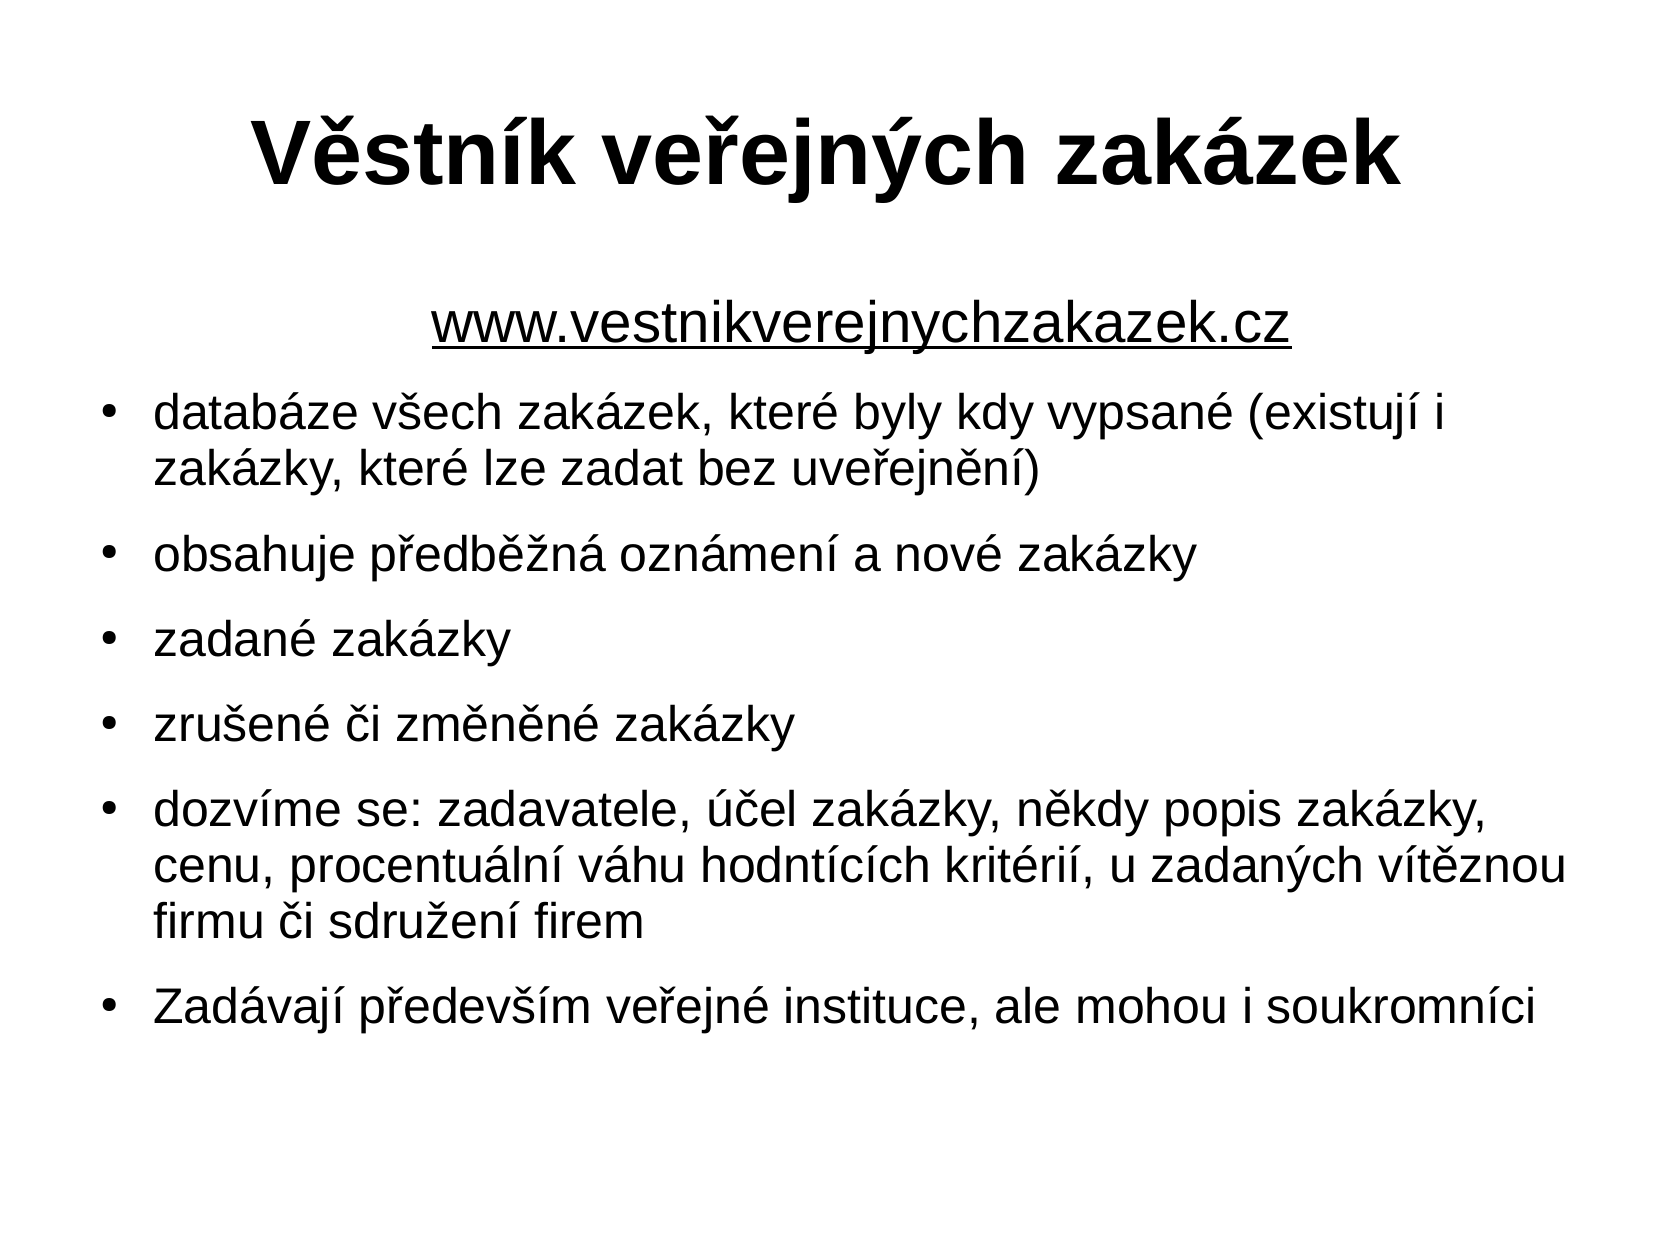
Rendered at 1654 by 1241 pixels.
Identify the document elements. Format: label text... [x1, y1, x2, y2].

title Věstník veřejných zakázek [82, 49, 1571, 257]
list www.vestnikverejnychzakazek.cz databáze všech zakázek, které byly kdy vypsané (existují i zakázky, které lze zadat bez uveřejnění) obsahuje předběžná oznámení a nové zakázky zadané zakázky zrušené či změněné zakázky dozvíme se: zadavatele, účel zakázky, někdy popis zakázky, cenu, procentuální váhu hodntících kritérií, u zadaných vítěznou firmu či sdružení firem Zadávají především veřejné instituce, ale mohou i soukromníci [82, 290, 1571, 1109]
